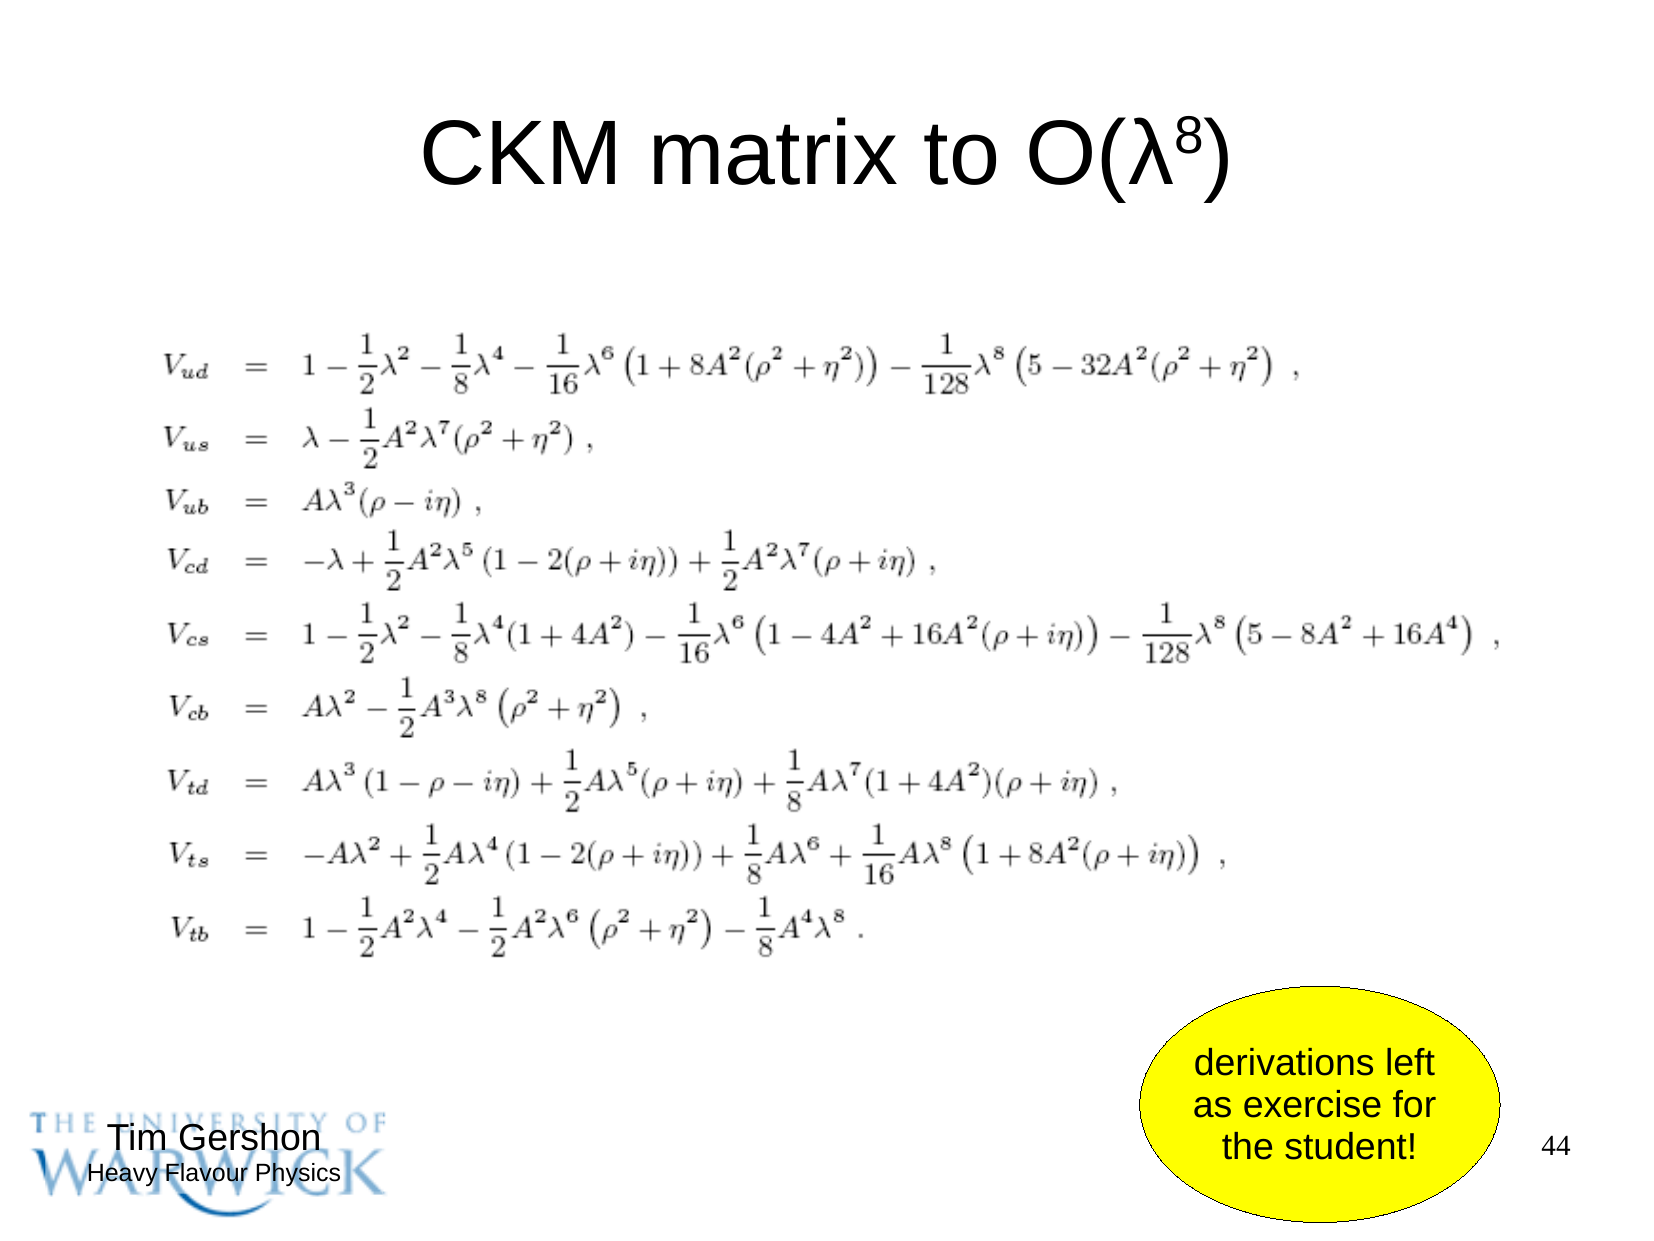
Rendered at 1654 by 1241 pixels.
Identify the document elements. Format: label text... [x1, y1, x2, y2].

text_box Tim Gershon Heavy Flavour Physics [45, 1108, 383, 1194]
picture [117, 318, 1537, 984]
text_box derivations left as exercise for the student! [1139, 986, 1501, 1223]
picture [19, 1106, 406, 1232]
title CKM matrix to O(λ8) [82, 56, 1571, 250]
